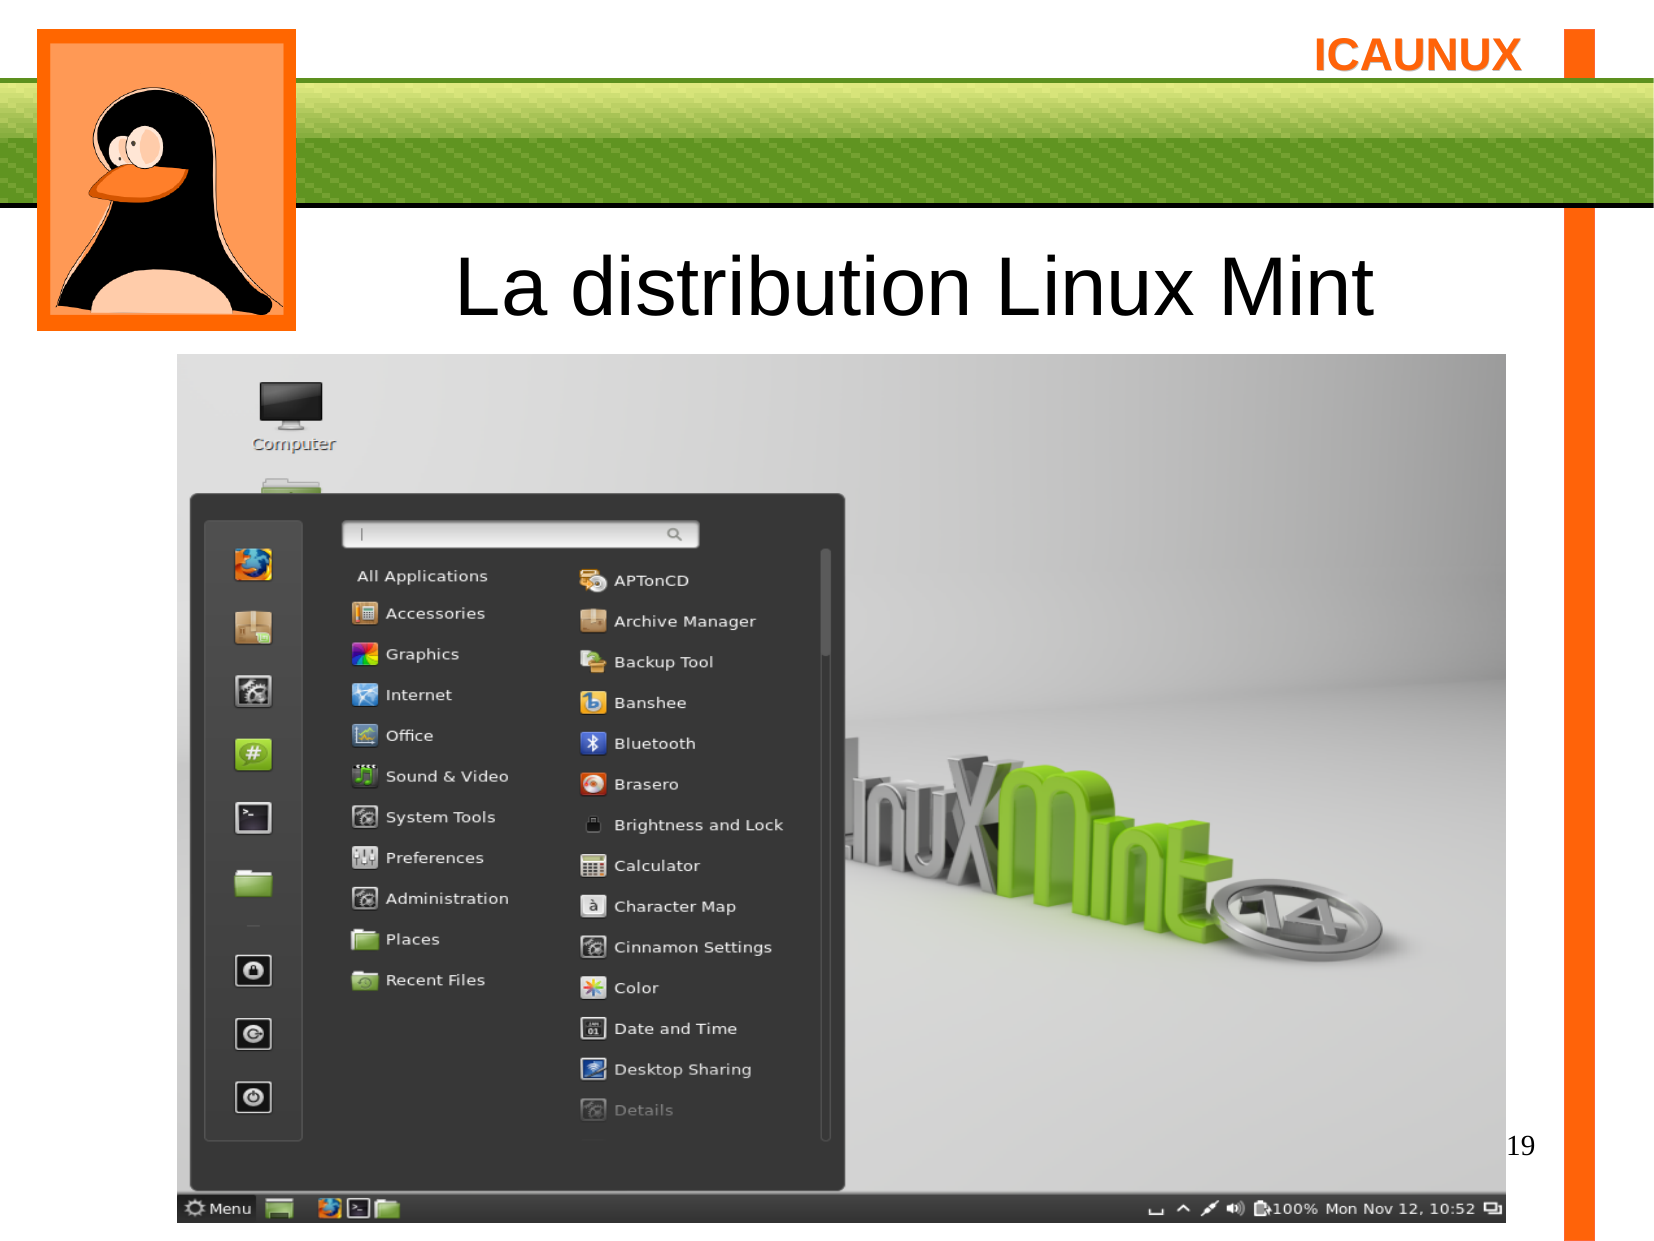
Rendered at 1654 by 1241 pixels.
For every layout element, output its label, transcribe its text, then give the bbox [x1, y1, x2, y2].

picture [177, 354, 1506, 1223]
picture [0, 29, 1654, 331]
title La distribution Linux Mint [324, 198, 1506, 354]
